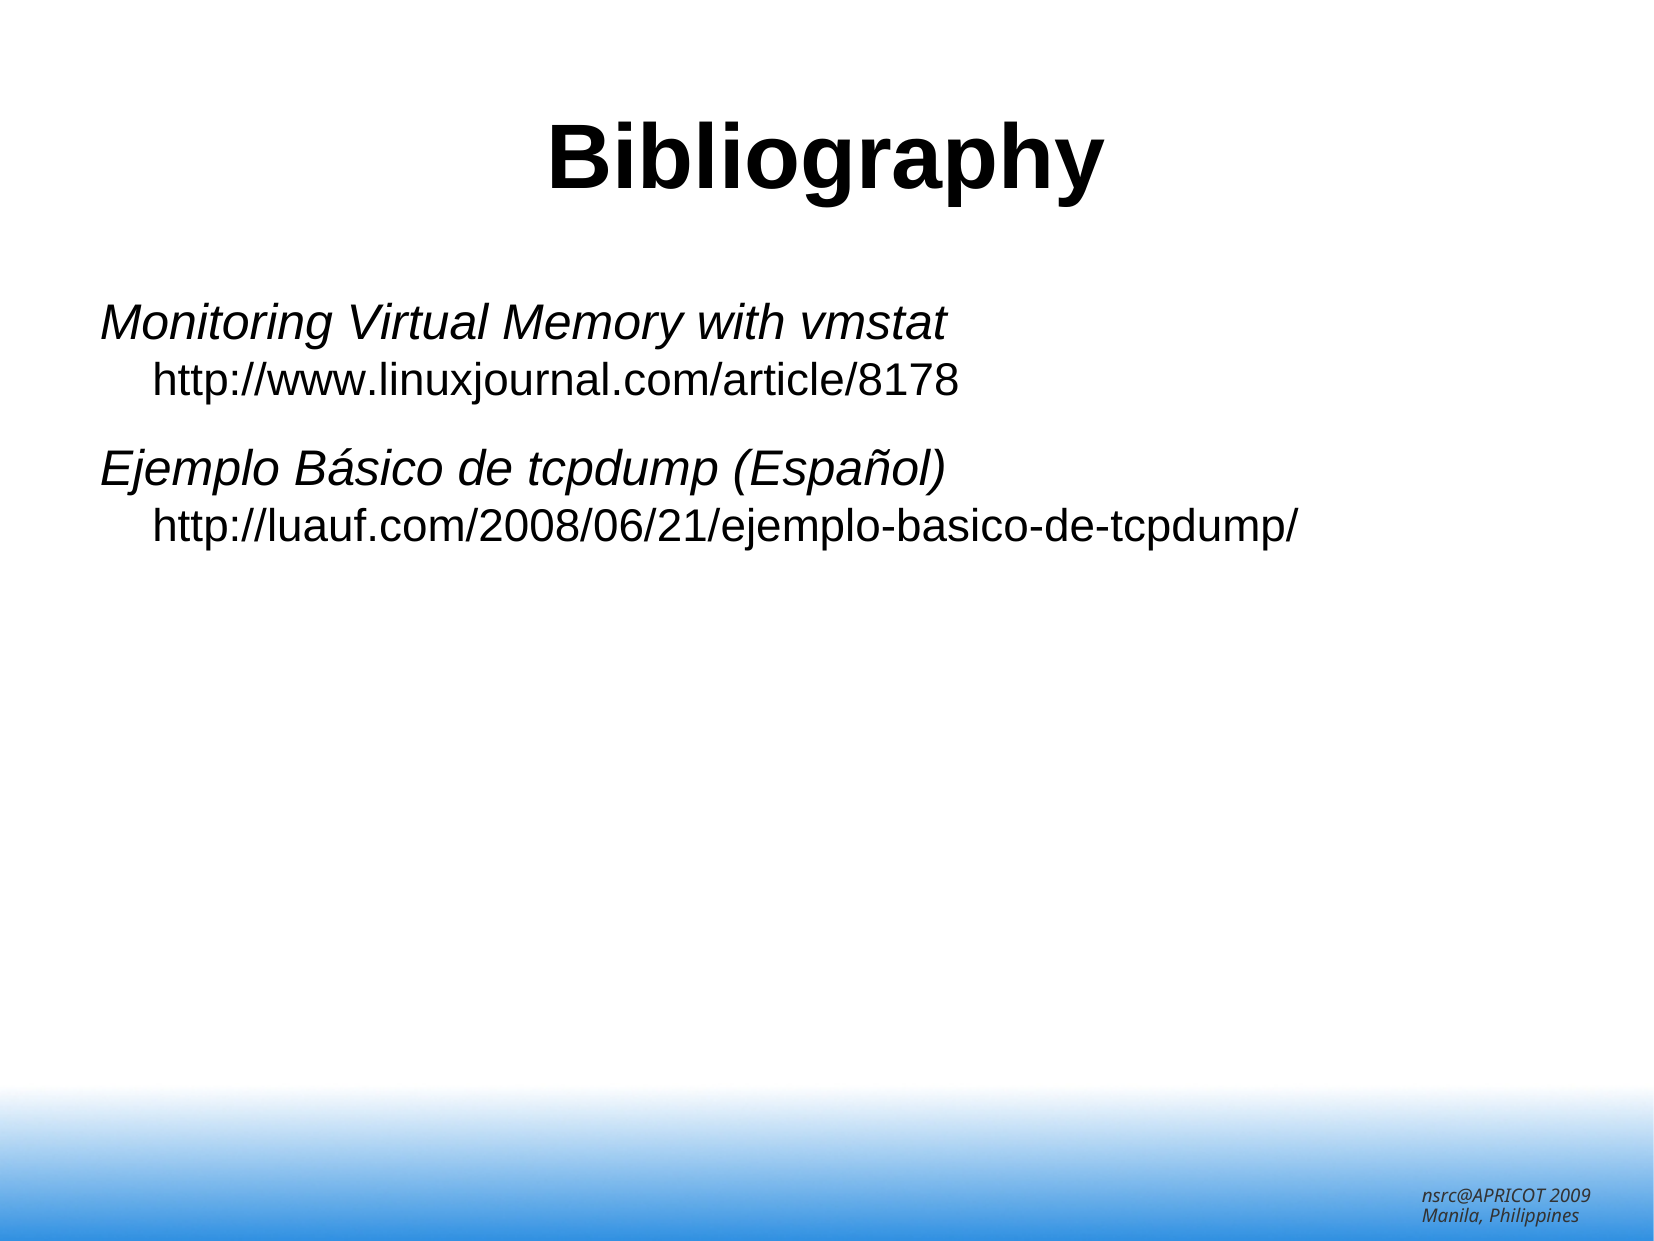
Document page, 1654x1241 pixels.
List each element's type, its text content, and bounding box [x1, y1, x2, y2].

list Monitoring Virtual Memory with vmstat http://www.linuxjournal.com/article/8178 Ejemplo Básico de tcpdump (Español) http://luauf.com/2008/06/21/ejemplo-basico-de-tcpdump/ [82, 290, 1571, 1073]
title Bibliography [82, 49, 1571, 256]
picture [0, 1083, 1654, 1241]
